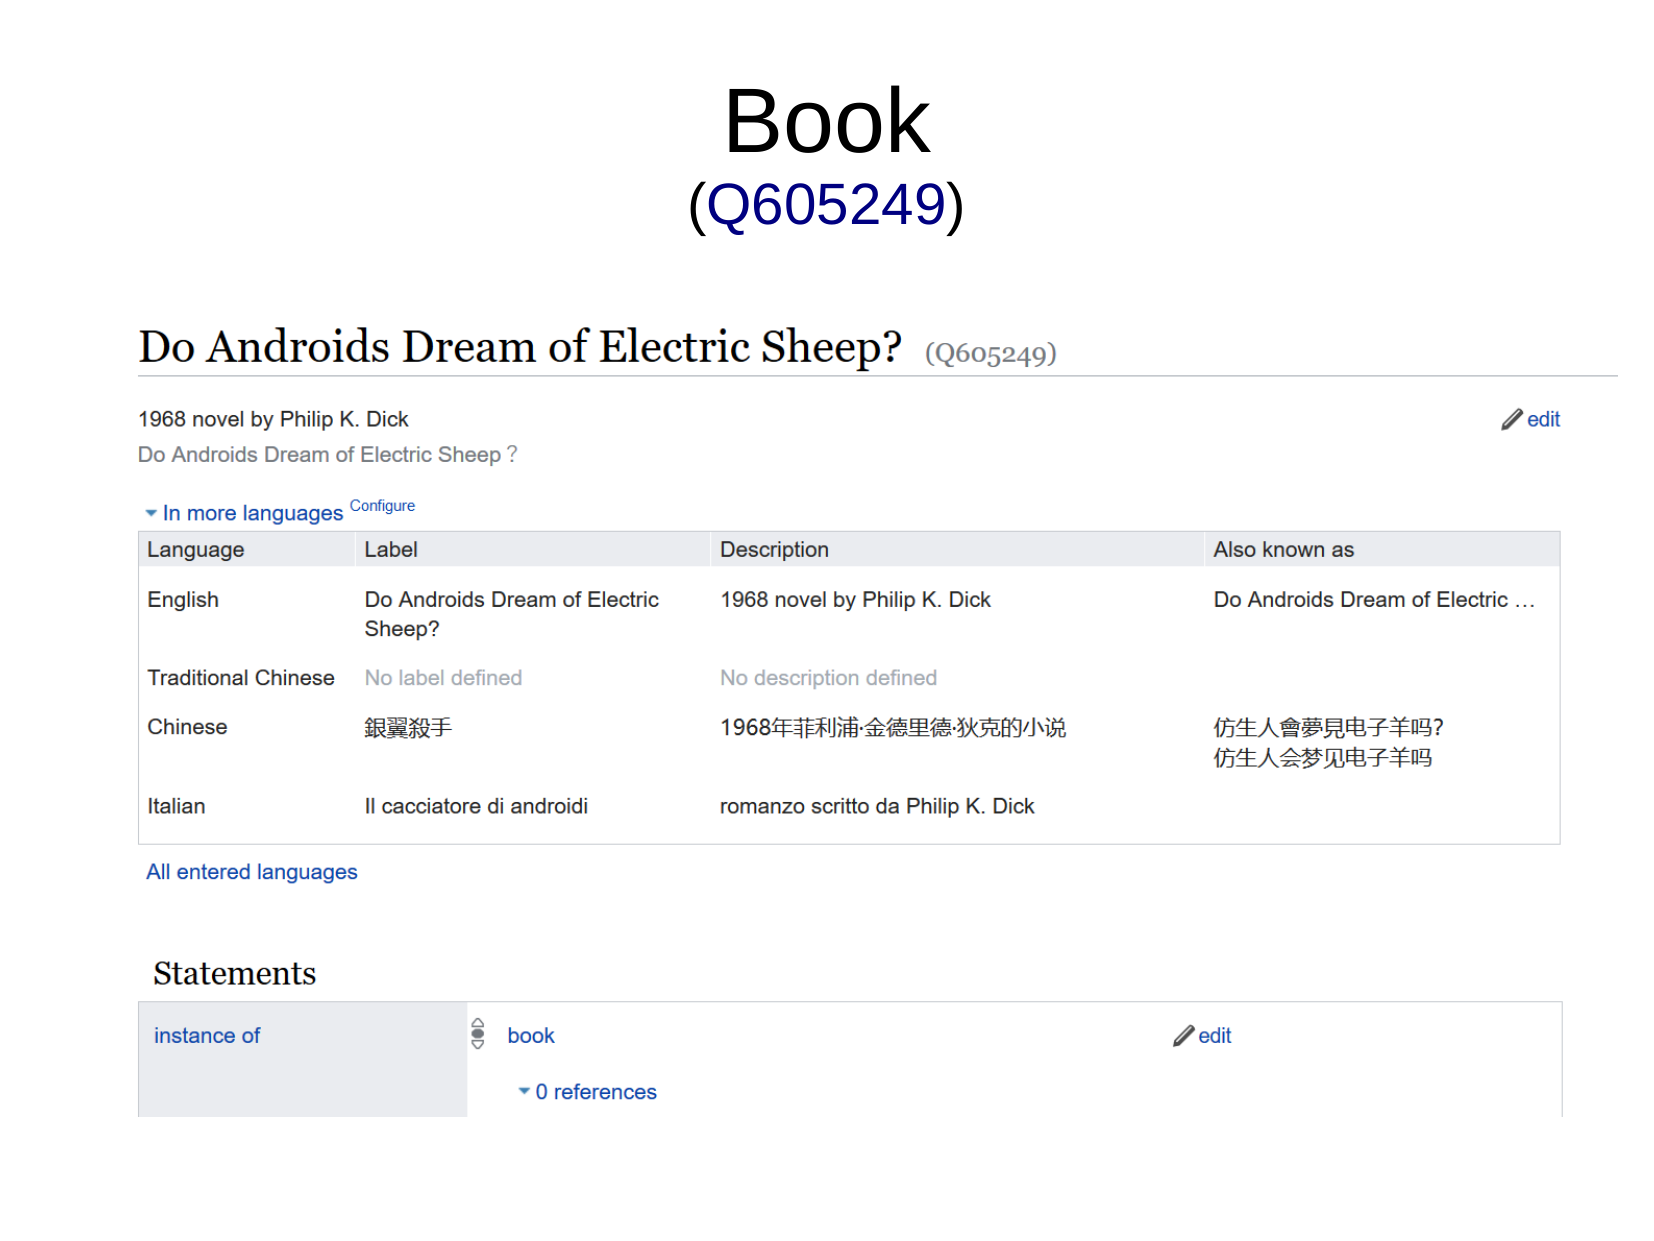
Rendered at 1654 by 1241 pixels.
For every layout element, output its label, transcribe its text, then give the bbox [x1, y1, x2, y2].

title Book (Q605249) [82, 49, 1571, 257]
picture [113, 293, 1618, 1117]
